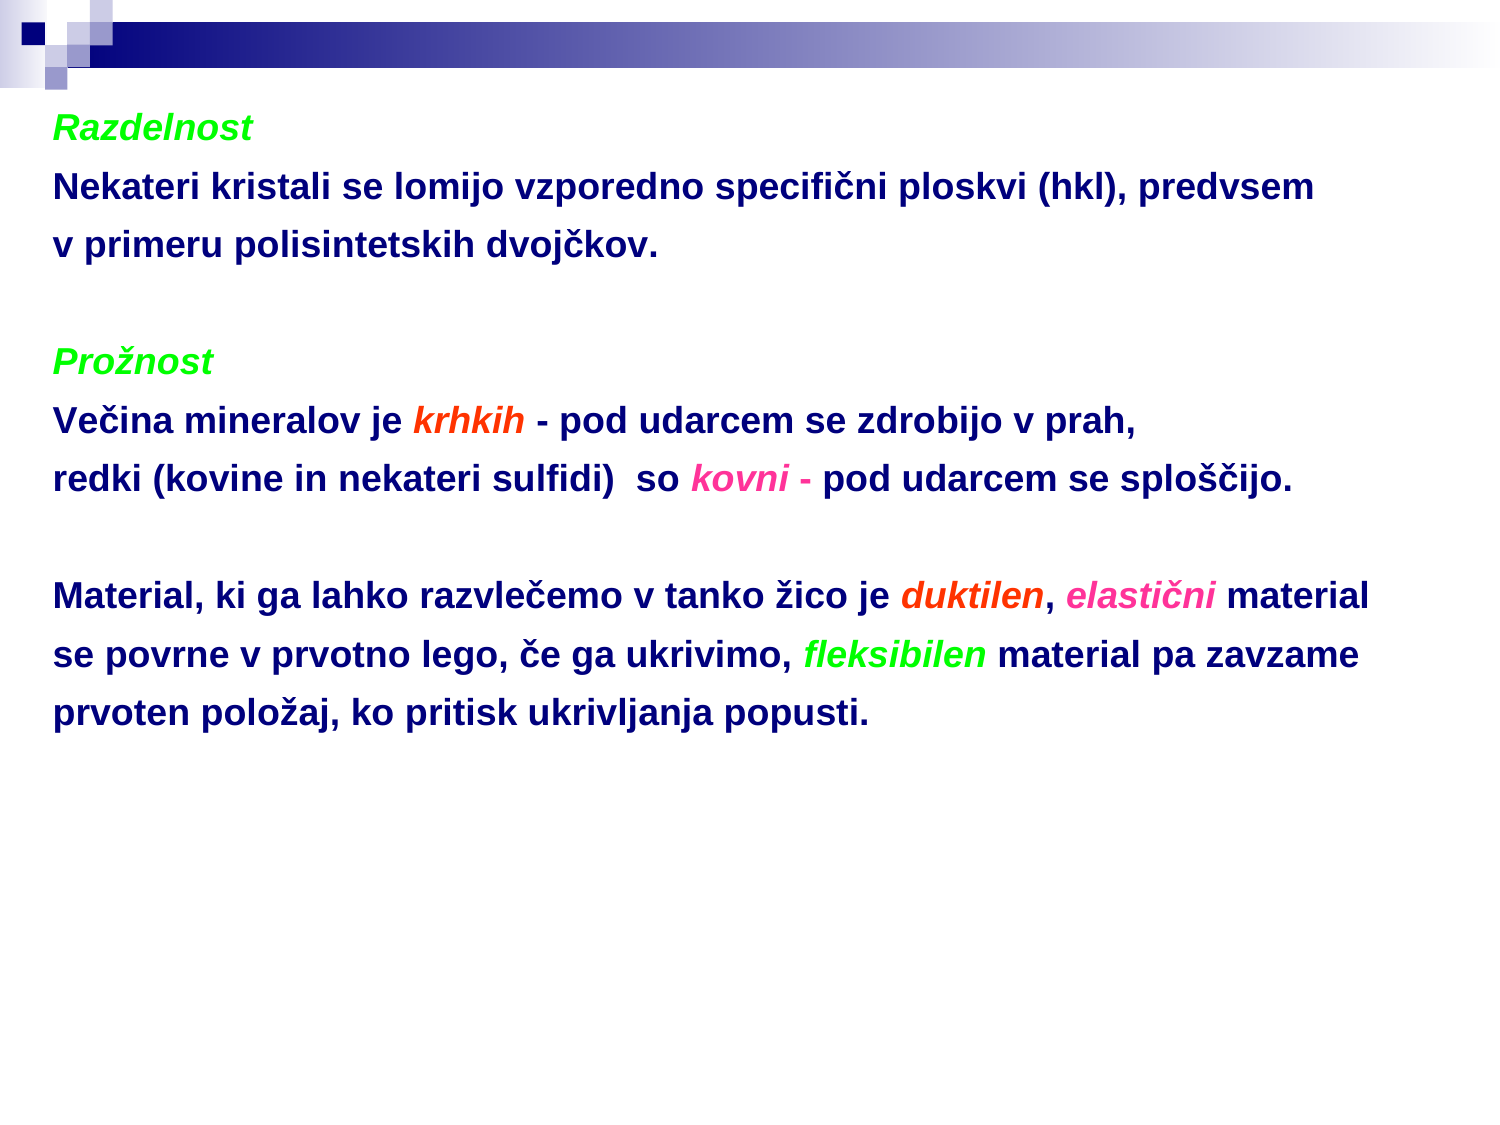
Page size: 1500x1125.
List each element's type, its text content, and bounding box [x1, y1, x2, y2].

text_box Razdelnost Nekateri kristali se lomijo vzporedno specifični ploskvi (hkl), predvsem v primeru polisintetskih dvojčkov. Prožnost Večina mineralov je krhkih - pod udarcem se zdrobijo v prah, redki (kovine in nekateri sulfidi) so kovni - pod udarcem se sploščijo. Material, ki ga lahko razvlečemo v tanko žico je duktilen, elastični material se povrne v prvotno lego, če ga ukrivimo, fleksibilen material pa zavzame prvoten položaj, ko pritisk ukrivljanja popusti. [37, 82, 1396, 741]
